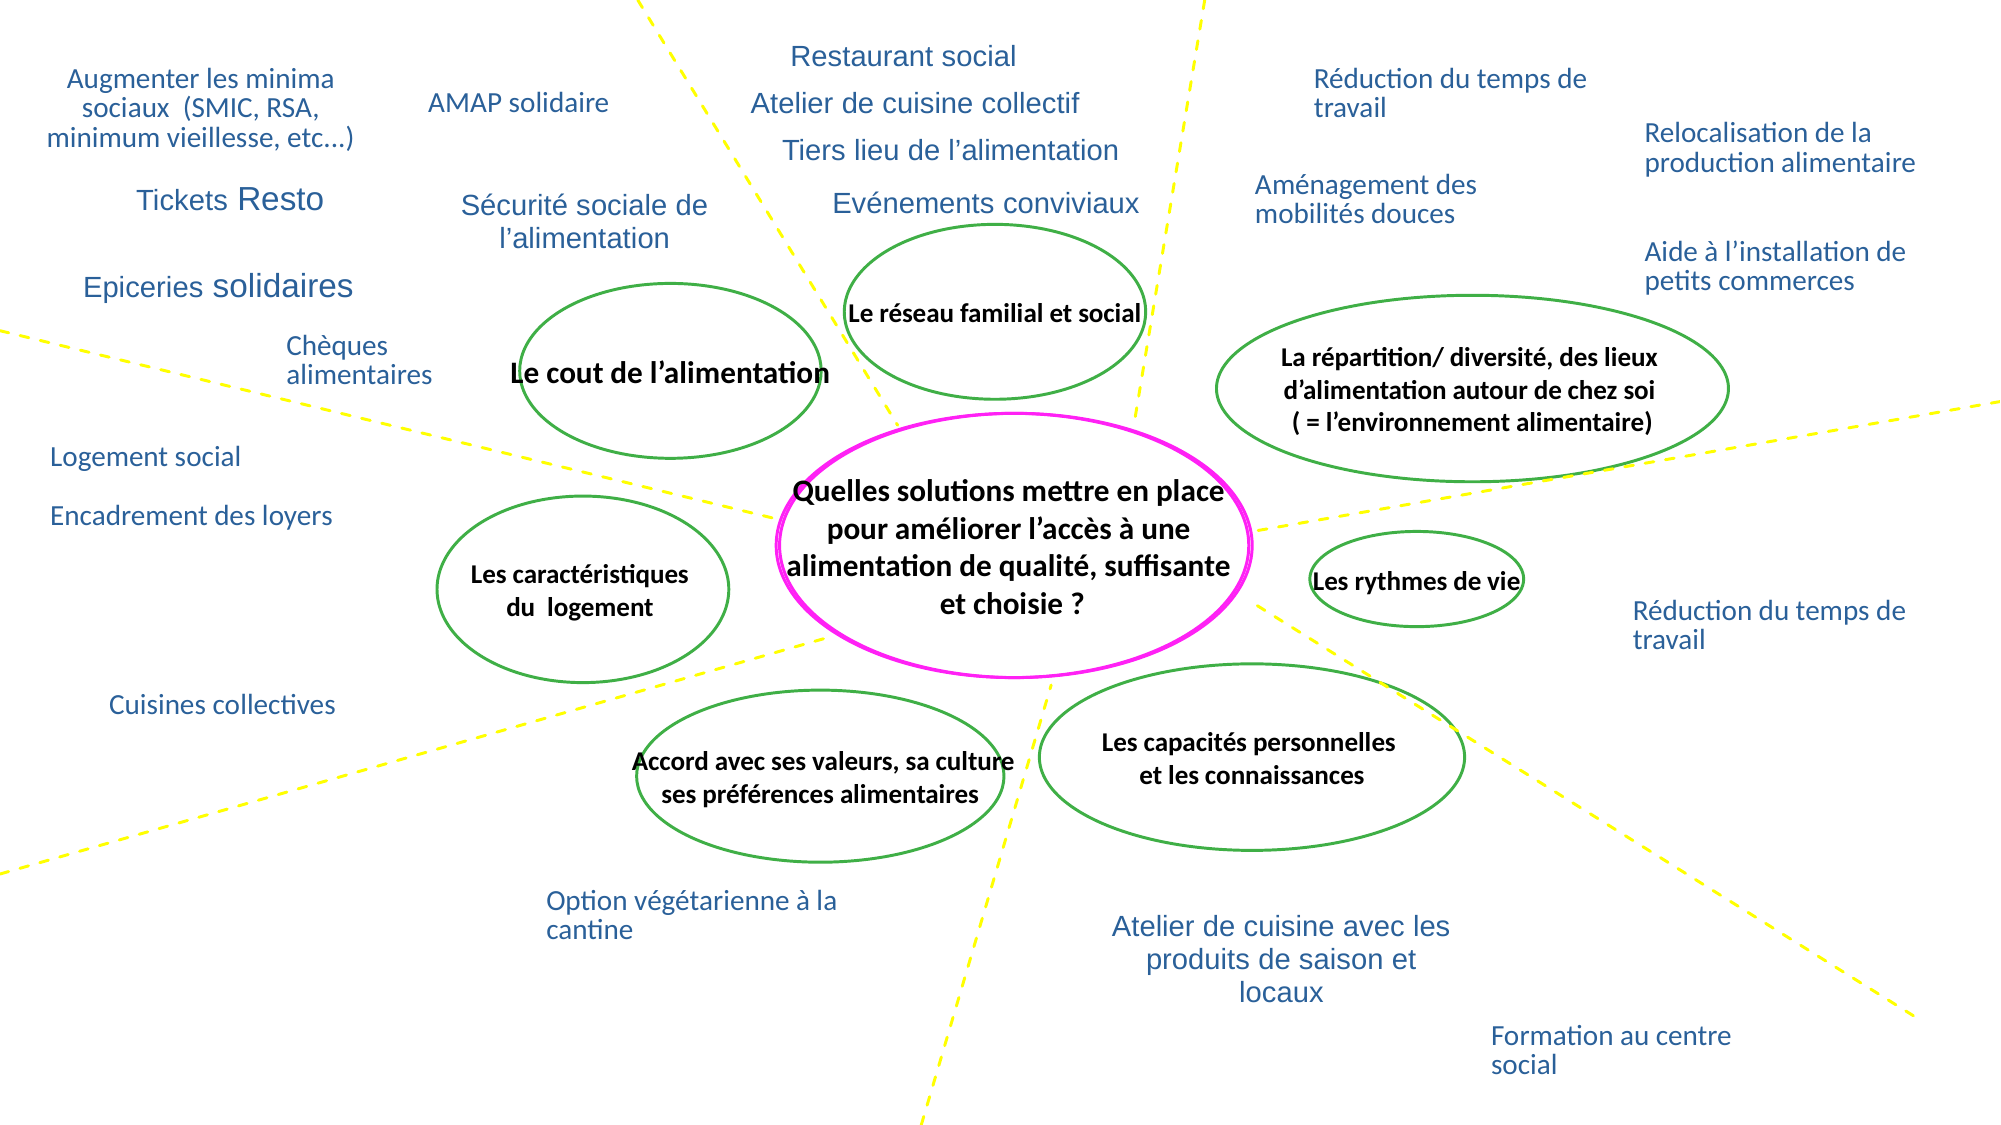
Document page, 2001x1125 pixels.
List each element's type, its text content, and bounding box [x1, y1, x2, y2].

text_box Tiers lieu de l’alimentation [755, 106, 1146, 195]
text_box Atelier de cuisine collectif [720, 58, 1111, 148]
text_box Option végétarienne à la cantine [531, 881, 875, 1028]
text_box Atelier de cuisine avec les produits de saison et locaux [1086, 902, 1477, 1016]
text_box Chèques alimentaires [271, 326, 532, 449]
text_box Sécurité sociale de l’alimentation [389, 177, 780, 267]
text_box Cuisines collectives [94, 685, 438, 832]
text_box AMAP solidaire [413, 82, 755, 177]
text_box Evénements conviviaux [791, 159, 1182, 249]
text_box Réduction du temps de travail [1618, 590, 1961, 737]
text_box Les rythmes de vie [1309, 531, 1524, 627]
text_box Tickets Resto [106, 172, 355, 225]
text_box Aménagement des mobilités douces [1240, 165, 1583, 312]
text_box Aide à l’installation de petits commerces [1629, 231, 1973, 378]
text_box Le cout de l’alimentation [532, 283, 822, 459]
text_box Le réseau familial et social [844, 249, 1146, 400]
text_box Quelles solutions mettre en place pour améliorer l’accès à une alimentation de qualité, suffisante et choisie ? [776, 413, 1249, 678]
text_box Relocalisation de la production alimentaire [1629, 113, 1973, 231]
text_box Réduction du temps de travail [1299, 59, 1642, 206]
text_box Epiceries solidaires [23, 259, 414, 312]
text_box Logement social Encadrement des loyers [35, 437, 378, 584]
text_box Les capacités personnelles et les connaissances [1039, 663, 1465, 851]
text_box Formation au centre social [1476, 1015, 1819, 1125]
text_box La répartition/ diversité, des lieux d’alimentation autour de chez soi ( = l’environnement alimentaire) [1216, 304, 1729, 482]
text_box Augmenter les minima sociaux (SMIC, RSA, minimum vieillesse, etc...) [11, 59, 390, 241]
text_box Accord avec ses valeurs, sa culture ses préférences alimentaires [636, 690, 1004, 863]
text_box Les caractéristiques du logement [437, 496, 729, 683]
text_box Restaurant social [708, 11, 1099, 101]
